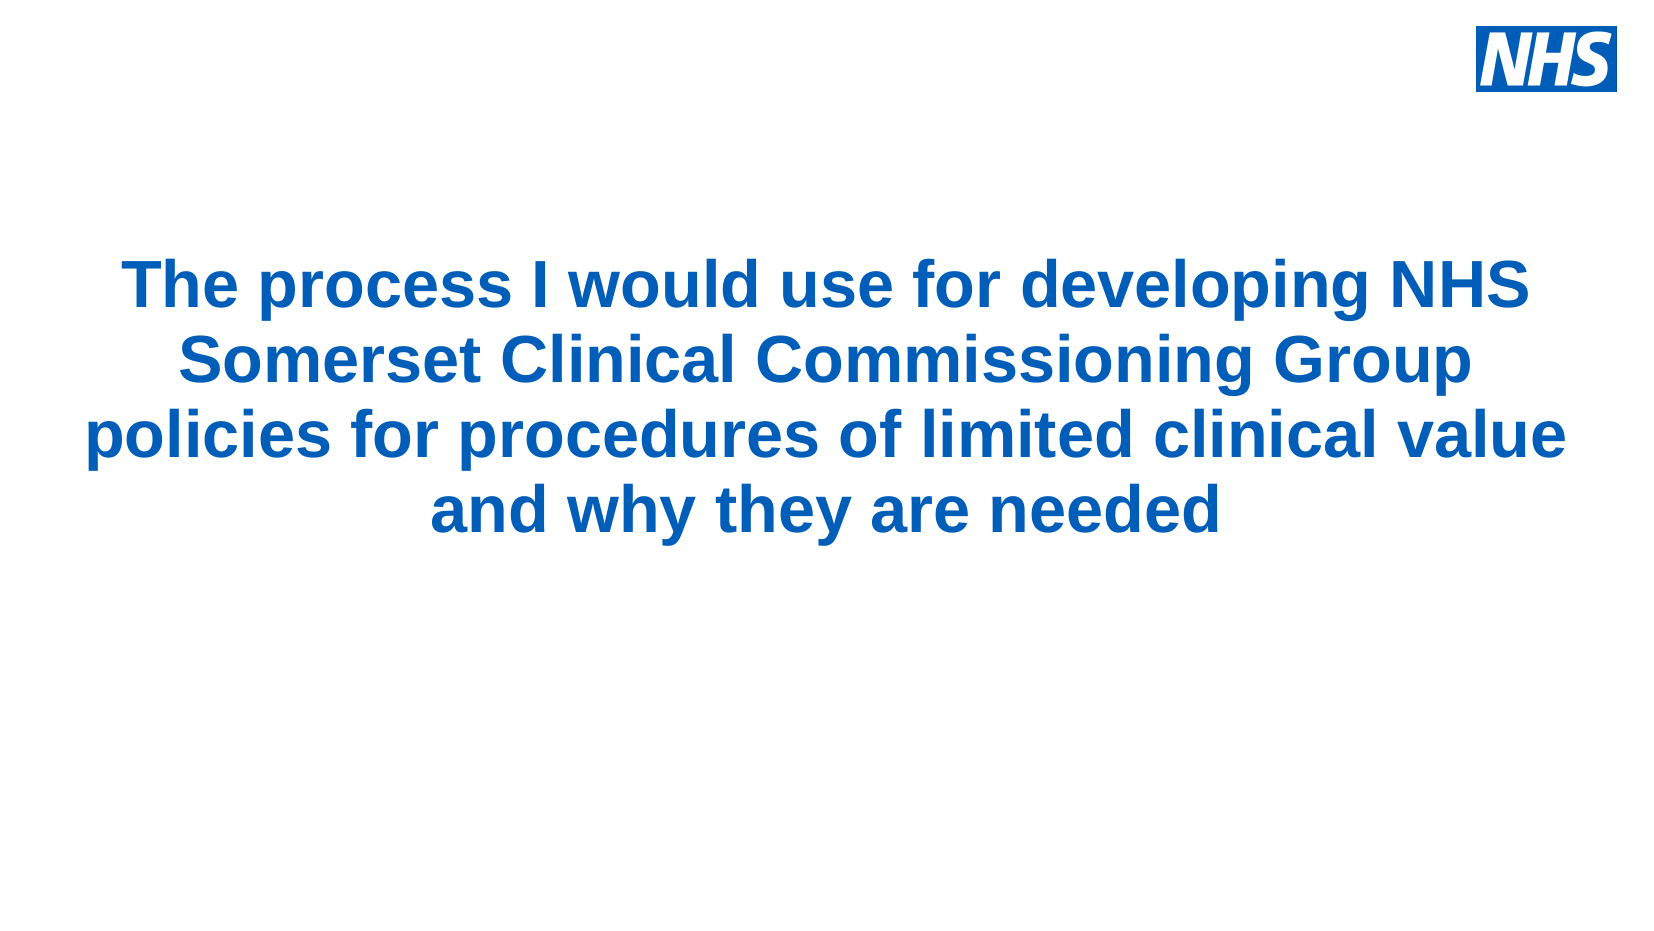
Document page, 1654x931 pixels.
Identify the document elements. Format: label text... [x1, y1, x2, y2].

subtitle The process I would use for developing NHS Somerset Clinical Commissioning Group policies for procedures of limited clinical value and why they are needed [82, 37, 1571, 757]
picture [1476, 26, 1617, 92]
